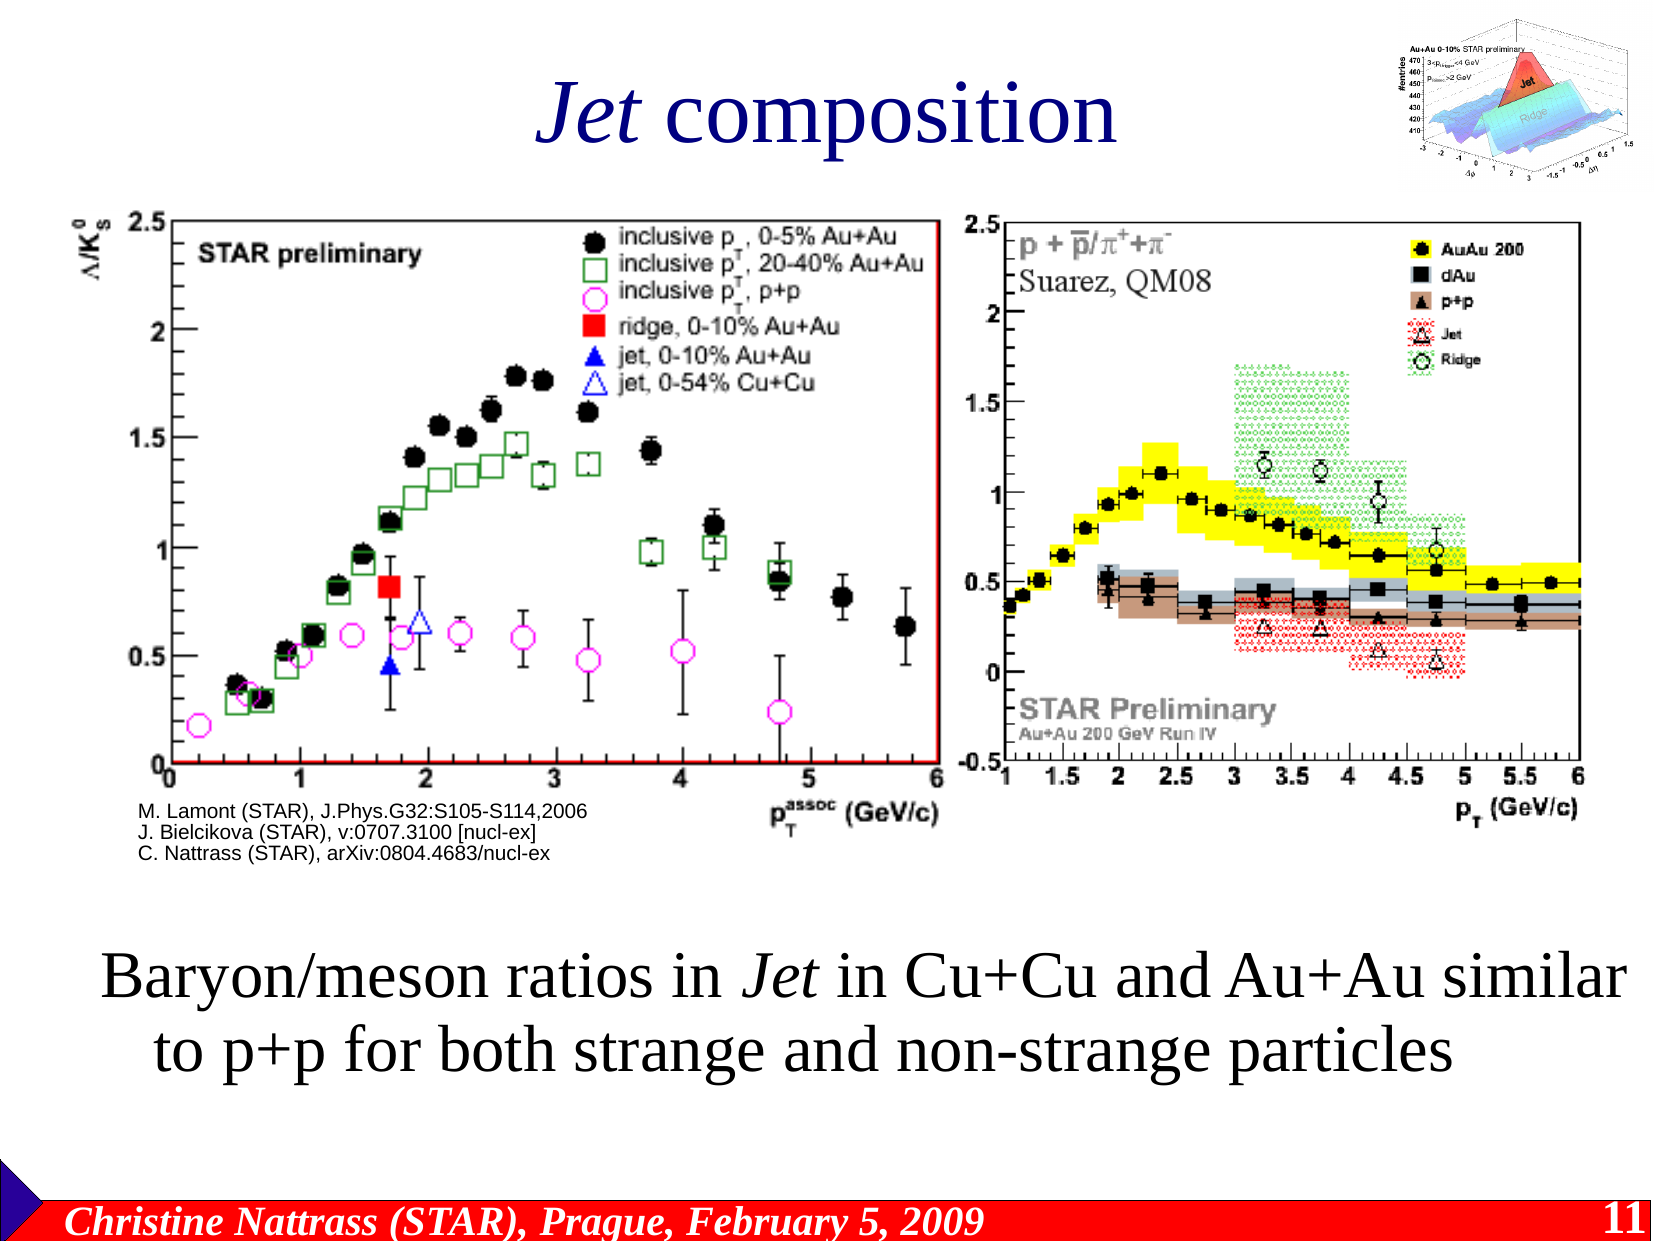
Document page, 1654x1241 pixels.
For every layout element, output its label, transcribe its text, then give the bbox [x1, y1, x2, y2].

text_box M. Lamont (STAR), J.Phys.G32:S105-S114,2006 J. Bielcikova (STAR), v:0707.3100 [nucl-ex] C. Nattrass (STAR), arXiv:0804.4683/nucl-ex [123, 793, 724, 843]
text_box 11 [1549, 1183, 1654, 1241]
title Jet composition [82, 8, 1398, 209]
picture [68, 0, 1654, 840]
list Baryon/meson ratios in Jet in Cu+Cu and Au+Au similar to p+p for both strange and non-strange particles [82, 937, 1651, 1201]
